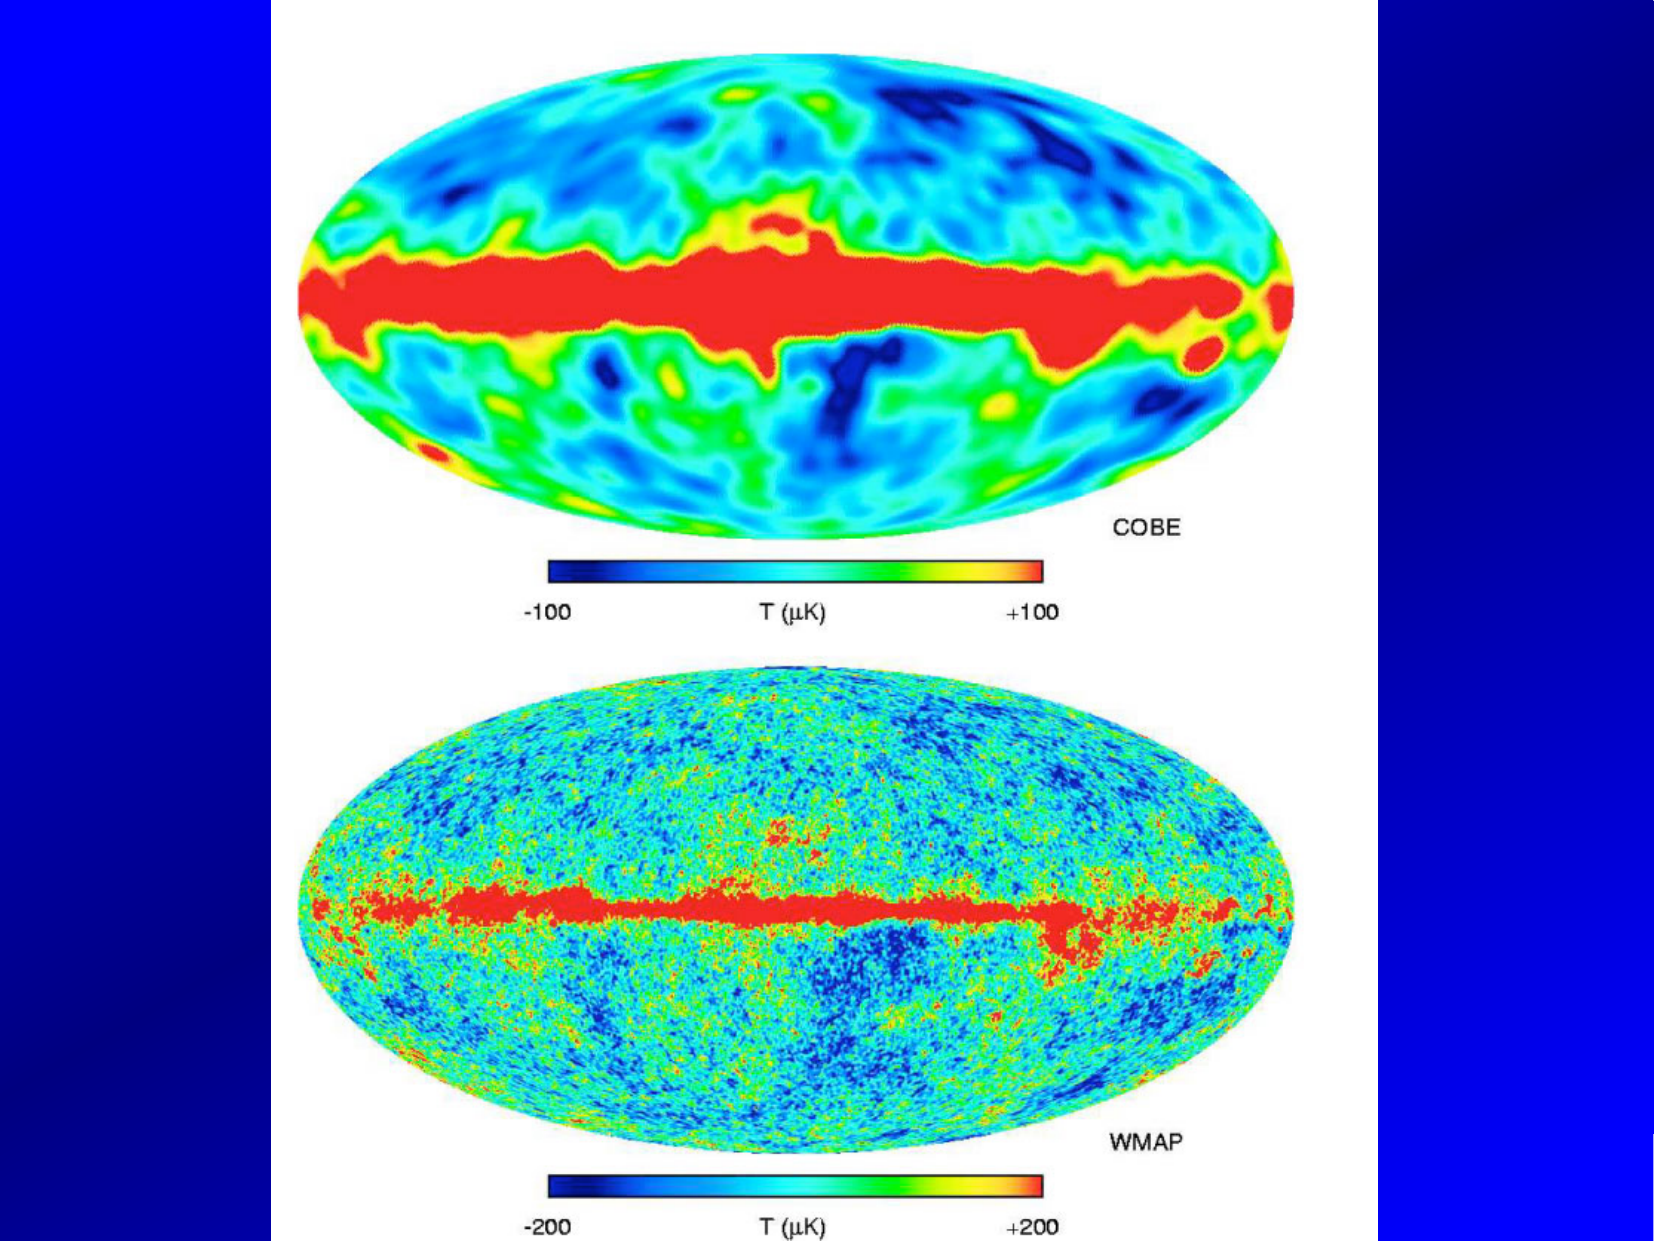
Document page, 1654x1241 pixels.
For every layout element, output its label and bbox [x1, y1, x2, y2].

picture [271, 0, 1378, 1241]
